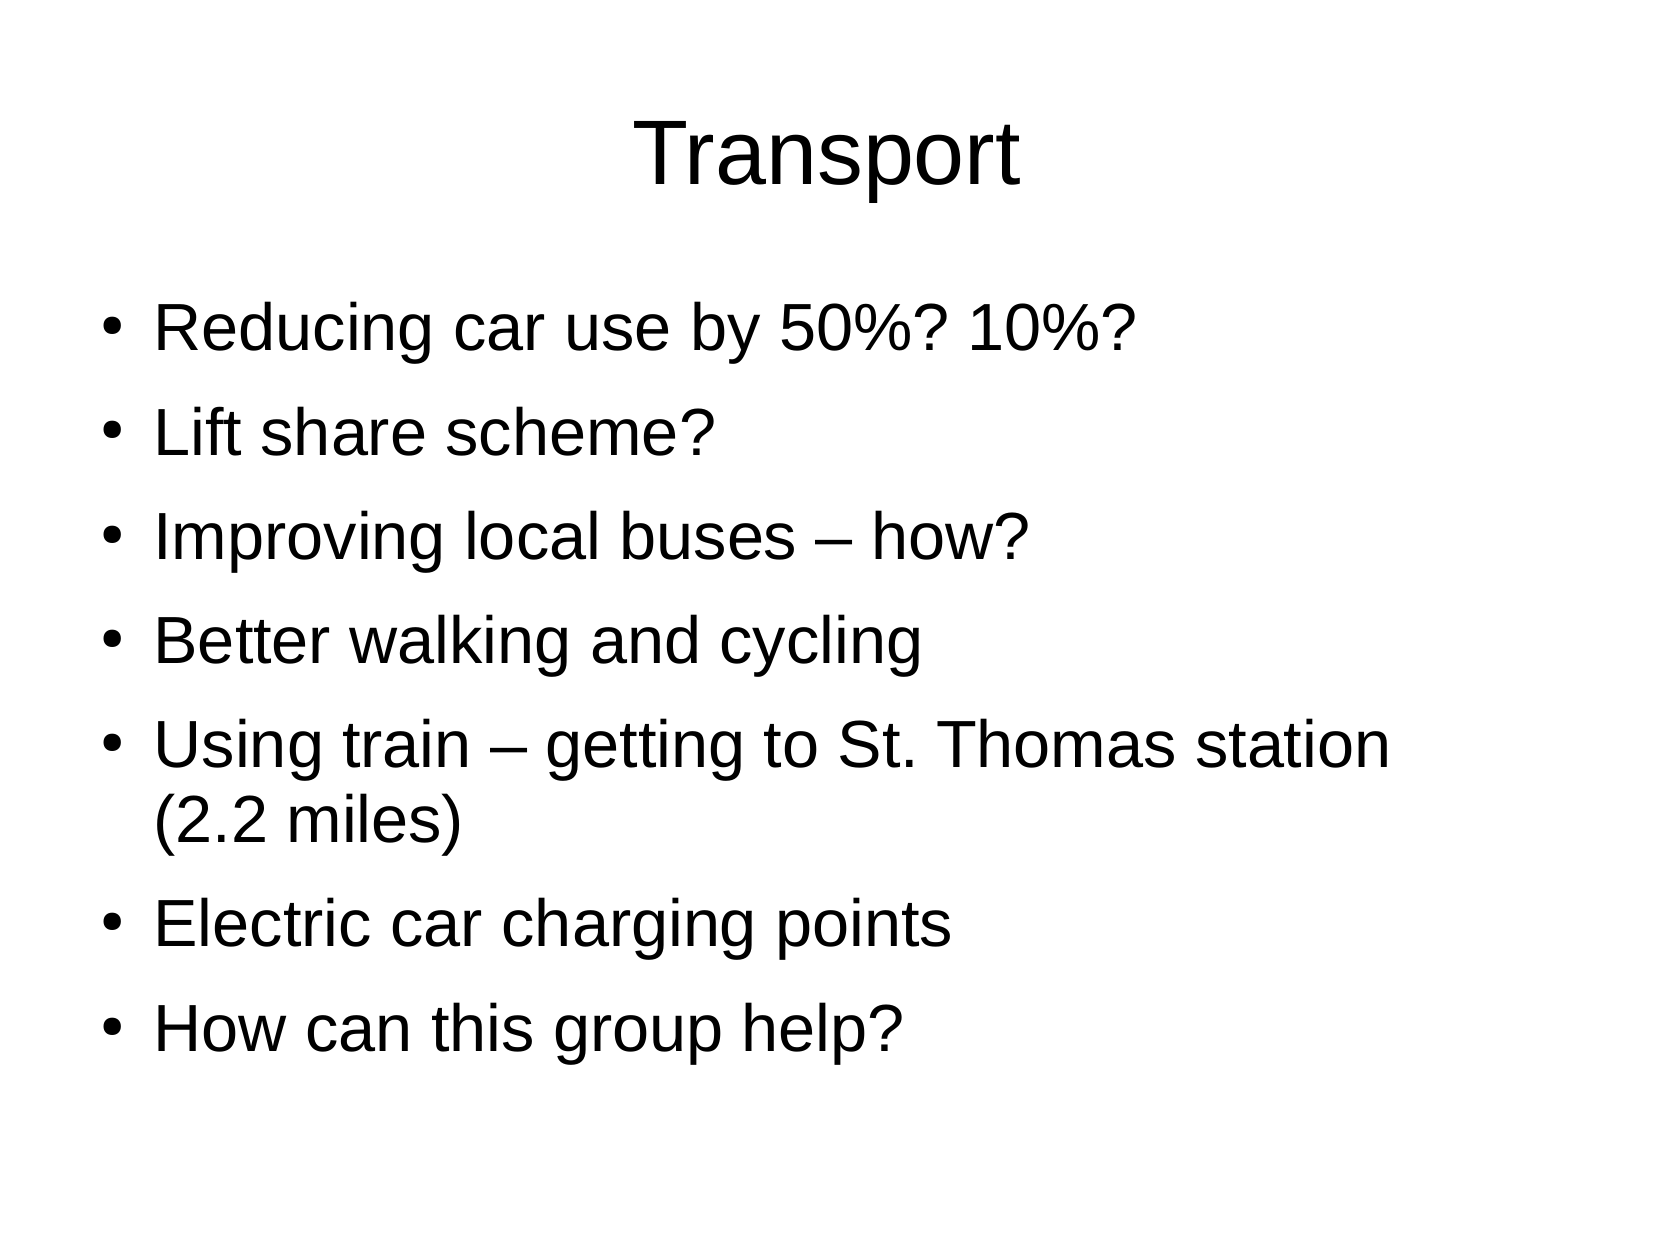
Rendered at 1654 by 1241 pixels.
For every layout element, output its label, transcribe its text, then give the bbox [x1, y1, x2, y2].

list Reducing car use by 50%? 10%? Lift share scheme? Improving local buses – how? Better walking and cycling Using train – getting to St. Thomas station (2.2 miles) Electric car charging points How can this group help? [82, 290, 1571, 1010]
title Transport [82, 49, 1571, 257]
